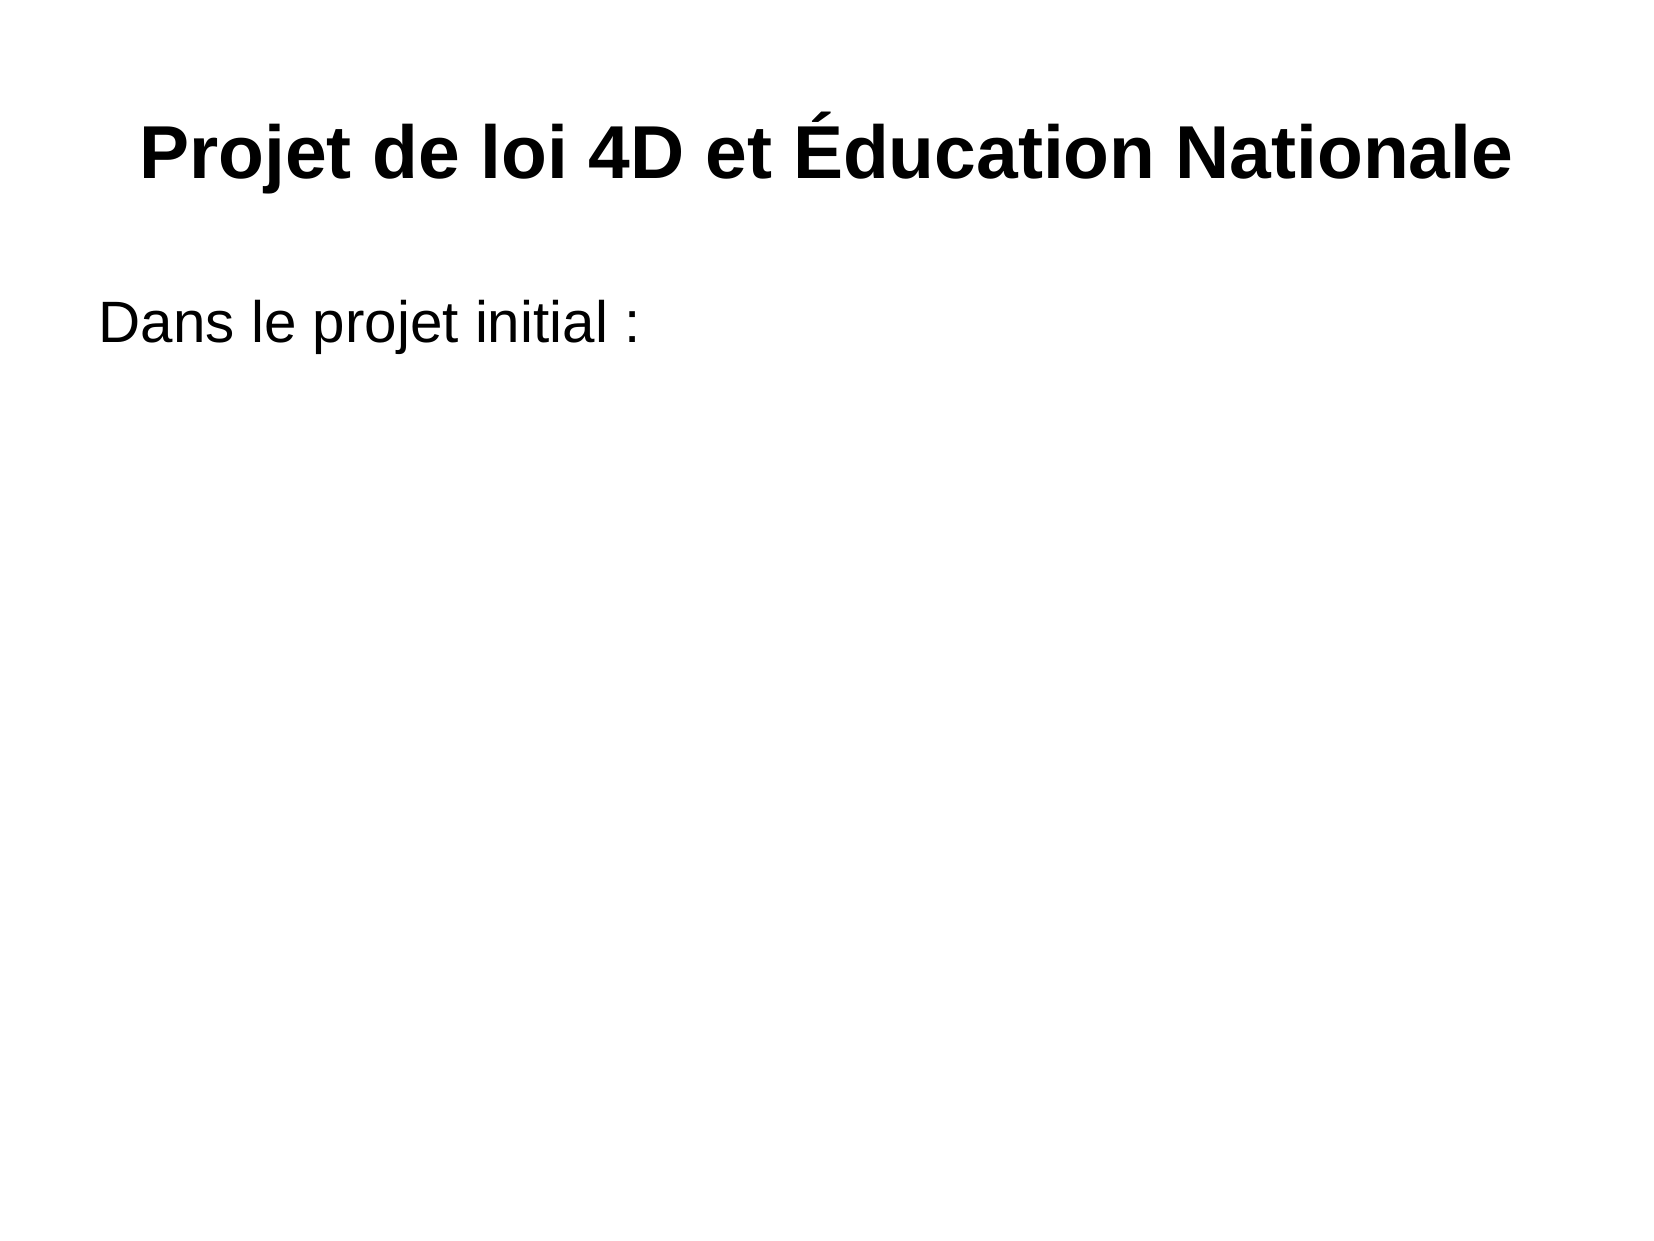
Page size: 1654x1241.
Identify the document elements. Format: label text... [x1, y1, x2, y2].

list Dans le projet initial : [82, 290, 1571, 1109]
title Projet de loi 4D et Éducation Nationale [82, 49, 1571, 257]
